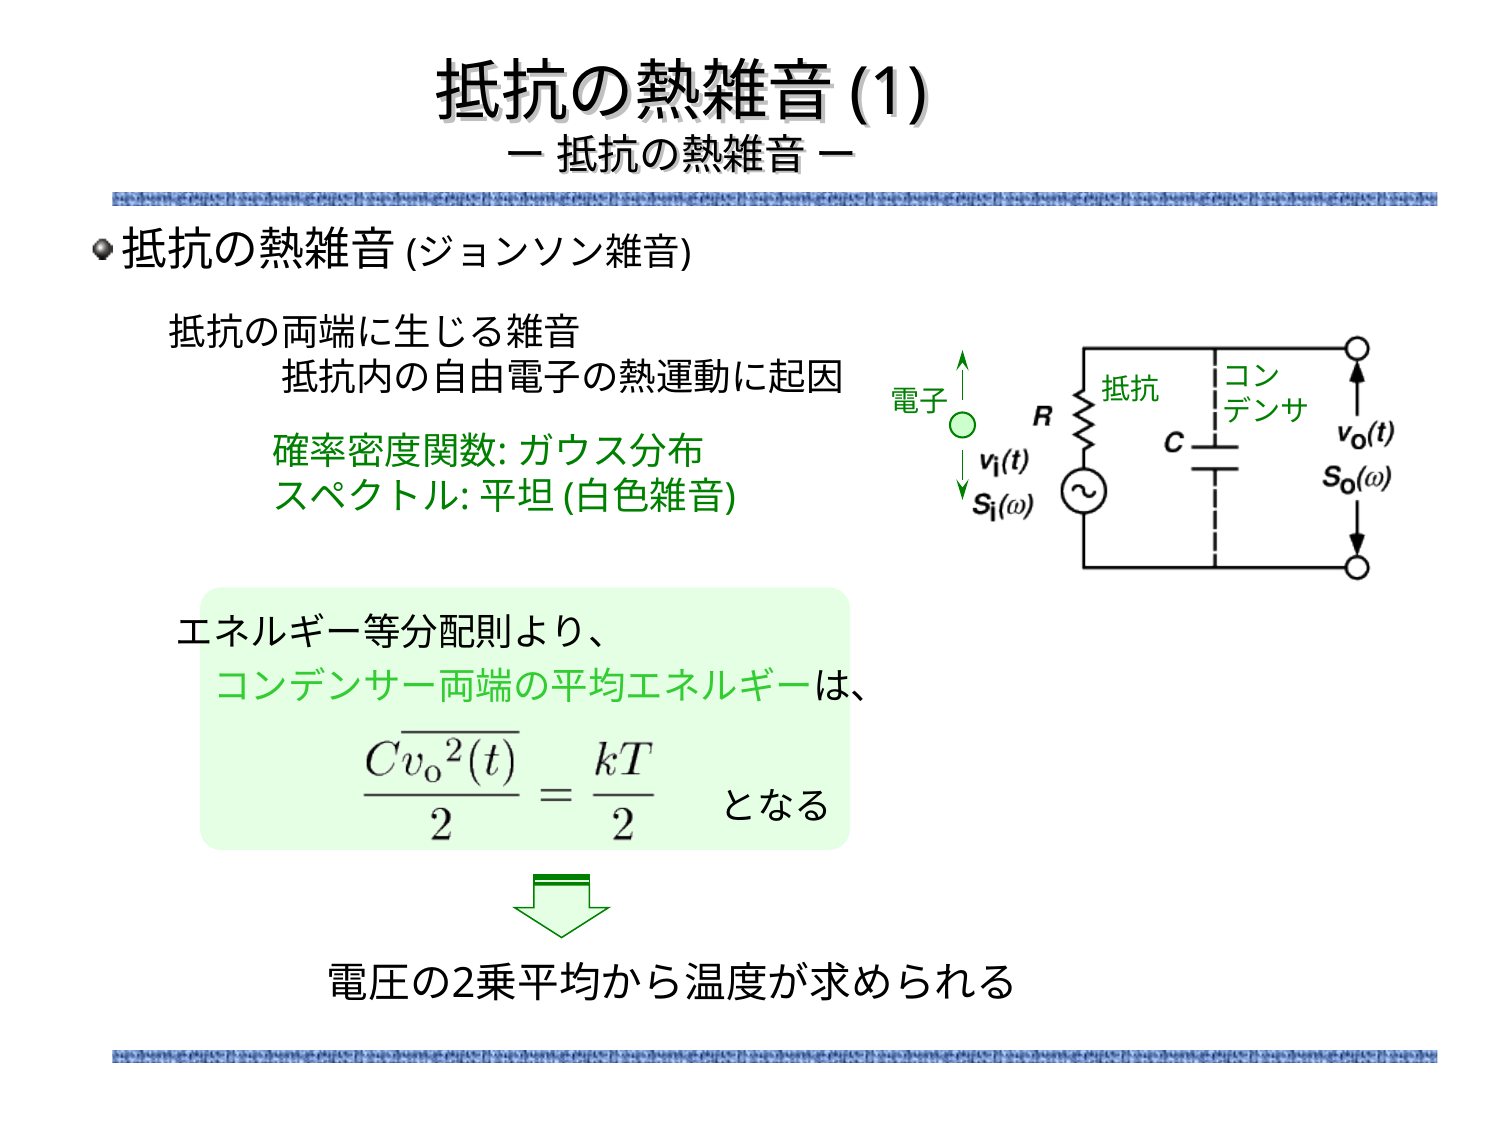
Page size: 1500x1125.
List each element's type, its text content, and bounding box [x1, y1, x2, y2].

chart [965, 332, 1401, 588]
text_box エネルギー等分配則より、 コンデンサー両端の平均エネルギーは、 [160, 599, 903, 715]
text_box コン デンサ [1207, 349, 1325, 436]
chart [351, 715, 663, 844]
text_box 電子 [875, 374, 964, 426]
text_box 抵抗の両端に生じる雑音 抵抗内の自由電子の熱運動に起因 [154, 299, 859, 406]
text_box 抵抗 [1086, 362, 1175, 413]
picture [112, 192, 1438, 206]
text_box 電圧の2乗平均から温度が求められる [311, 948, 1034, 1014]
list 抵抗の熱雑音 (ジョンソン雑音) [74, 212, 1451, 1025]
title 抵抗の熱雑音 (1) ー 抵抗の熱雑音 ー [137, 37, 1225, 188]
picture [112, 1050, 1438, 1063]
text_box [534, 879, 589, 883]
text_box [514, 884, 609, 938]
text_box 確率密度関数: ガウス分布 スペクトル: 平坦 (白色雑音) [257, 419, 751, 526]
text_box となる [705, 774, 848, 836]
text_box [950, 412, 976, 438]
